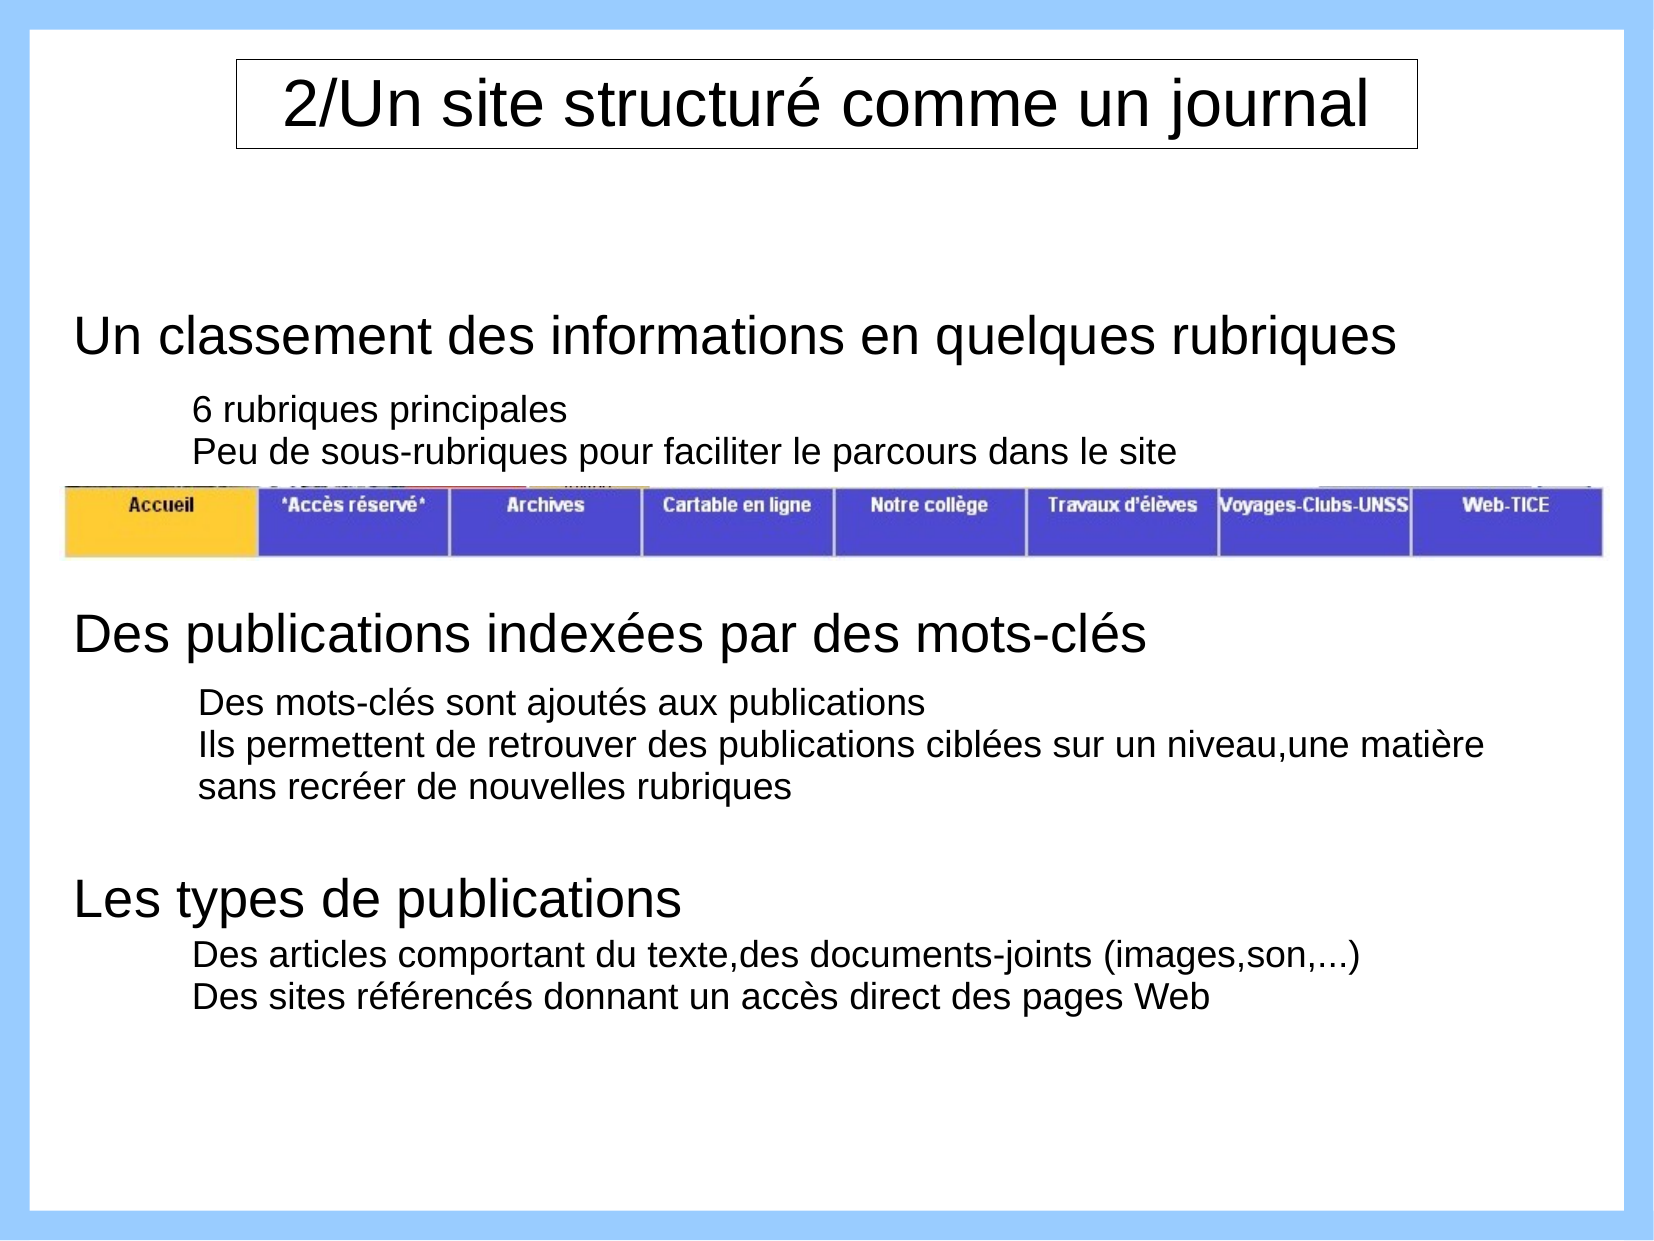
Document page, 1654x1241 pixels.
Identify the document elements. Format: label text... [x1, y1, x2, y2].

text_box Des articles comportant du texte,des documents-joints (images,son,...) Des sites référencés donnant un accès direct des pages Web [177, 925, 1536, 1025]
text_box [0, 0, 1654, 1241]
picture [59, 486, 1610, 562]
text_box 2/Un site structuré comme un journal [236, 59, 1418, 149]
text_box Les types de publications [59, 860, 1418, 937]
text_box Un classement des informations en quelques rubriques [59, 298, 1418, 374]
text_box Des mots-clés sont ajoutés aux publications Ils permettent de retrouver des publications ciblées sur un niveau,une matière sans recréer de nouvelles rubriques [183, 673, 1565, 815]
text_box 6 rubriques principales Peu de sous-rubriques pour faciliter le parcours dans le site [177, 380, 1536, 480]
text_box Des publications indexées par des mots-clés [59, 596, 1182, 672]
